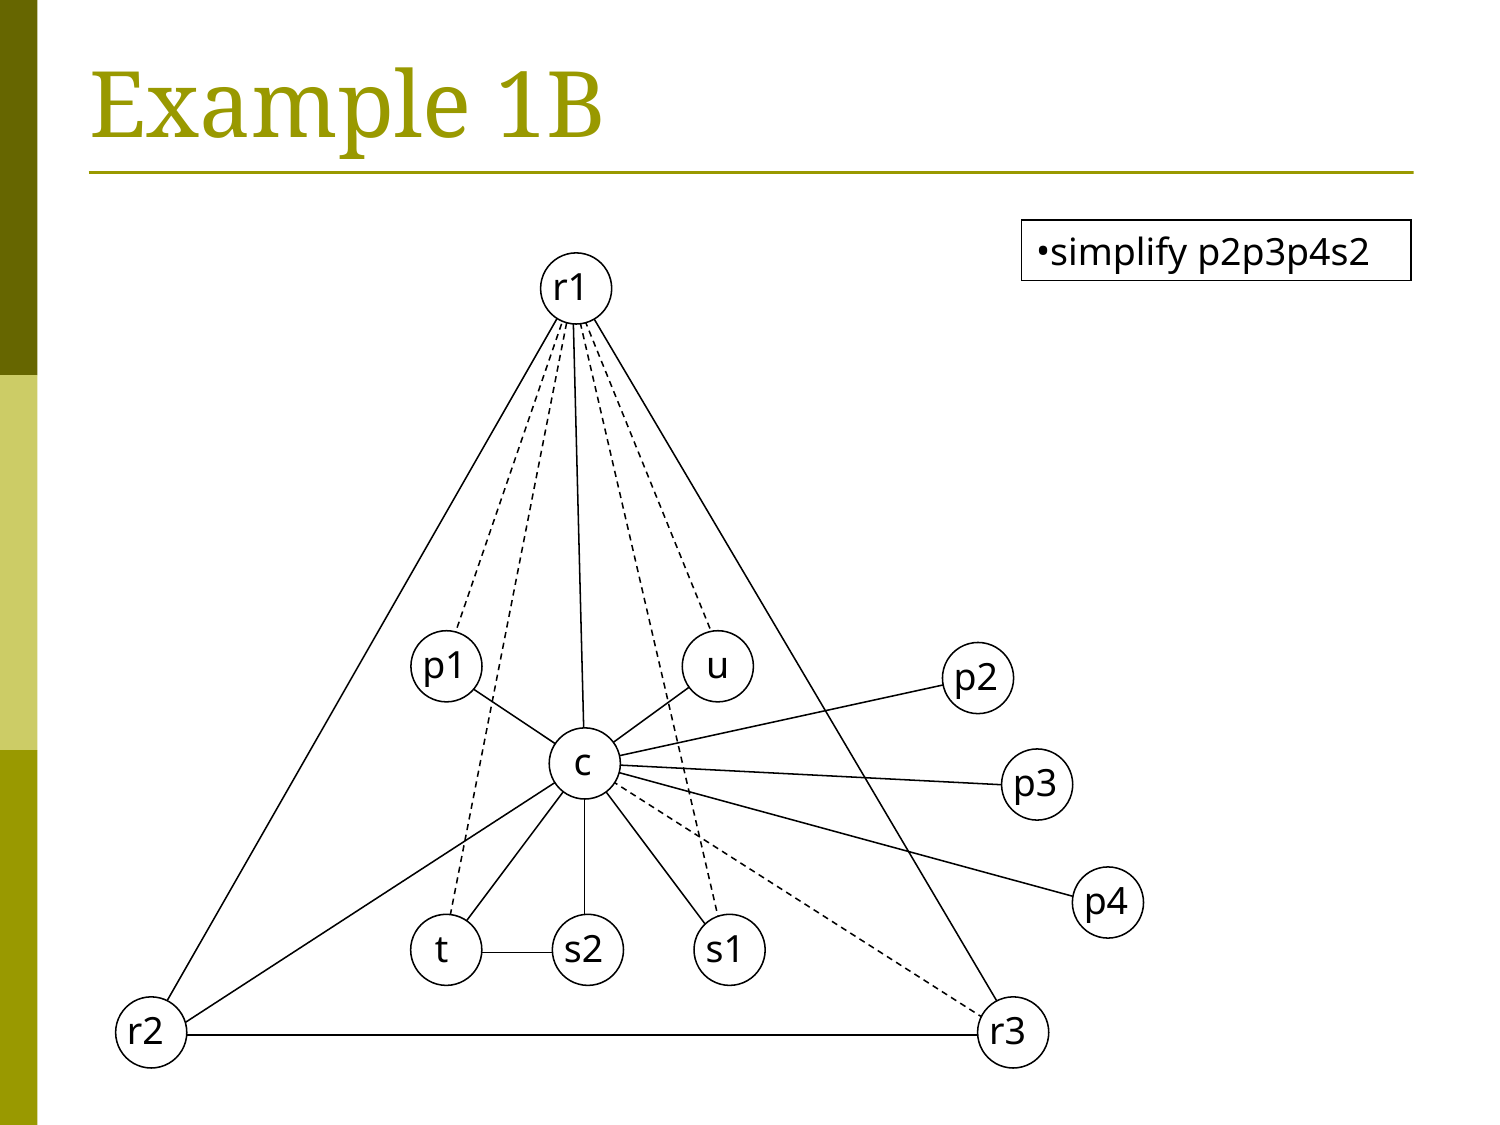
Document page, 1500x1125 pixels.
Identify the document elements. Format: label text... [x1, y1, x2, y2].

text_box [549, 740, 558, 787]
text_box [410, 925, 420, 974]
text_box [707, 978, 752, 986]
text_box s2 [549, 916, 635, 978]
text_box r2 [112, 999, 195, 1060]
text_box [1014, 812, 1060, 821]
text_box p3 [998, 751, 1088, 812]
text_box r1 [537, 255, 620, 316]
text_box [424, 919, 482, 986]
text_box [553, 316, 599, 325]
text_box simplify p2p3p4s2 [1021, 219, 1412, 281]
text_box p2 [938, 645, 1029, 706]
text_box c [558, 730, 607, 791]
text_box r3 [974, 999, 1057, 1060]
text_box [745, 643, 754, 690]
text_box [128, 1060, 174, 1069]
text_box t [420, 916, 464, 978]
text_box [990, 1060, 1036, 1069]
text_box [424, 694, 469, 702]
text_box [695, 694, 741, 702]
text_box [682, 643, 691, 690]
text_box p4 [1068, 869, 1159, 930]
title Example 1B [75, 45, 1426, 173]
text_box u [691, 633, 745, 694]
text_box [1085, 930, 1131, 939]
text_box [956, 706, 1000, 714]
text_box [562, 735, 621, 800]
text_box p1 [407, 633, 498, 694]
text_box [566, 978, 610, 986]
text_box s1 [690, 916, 777, 978]
